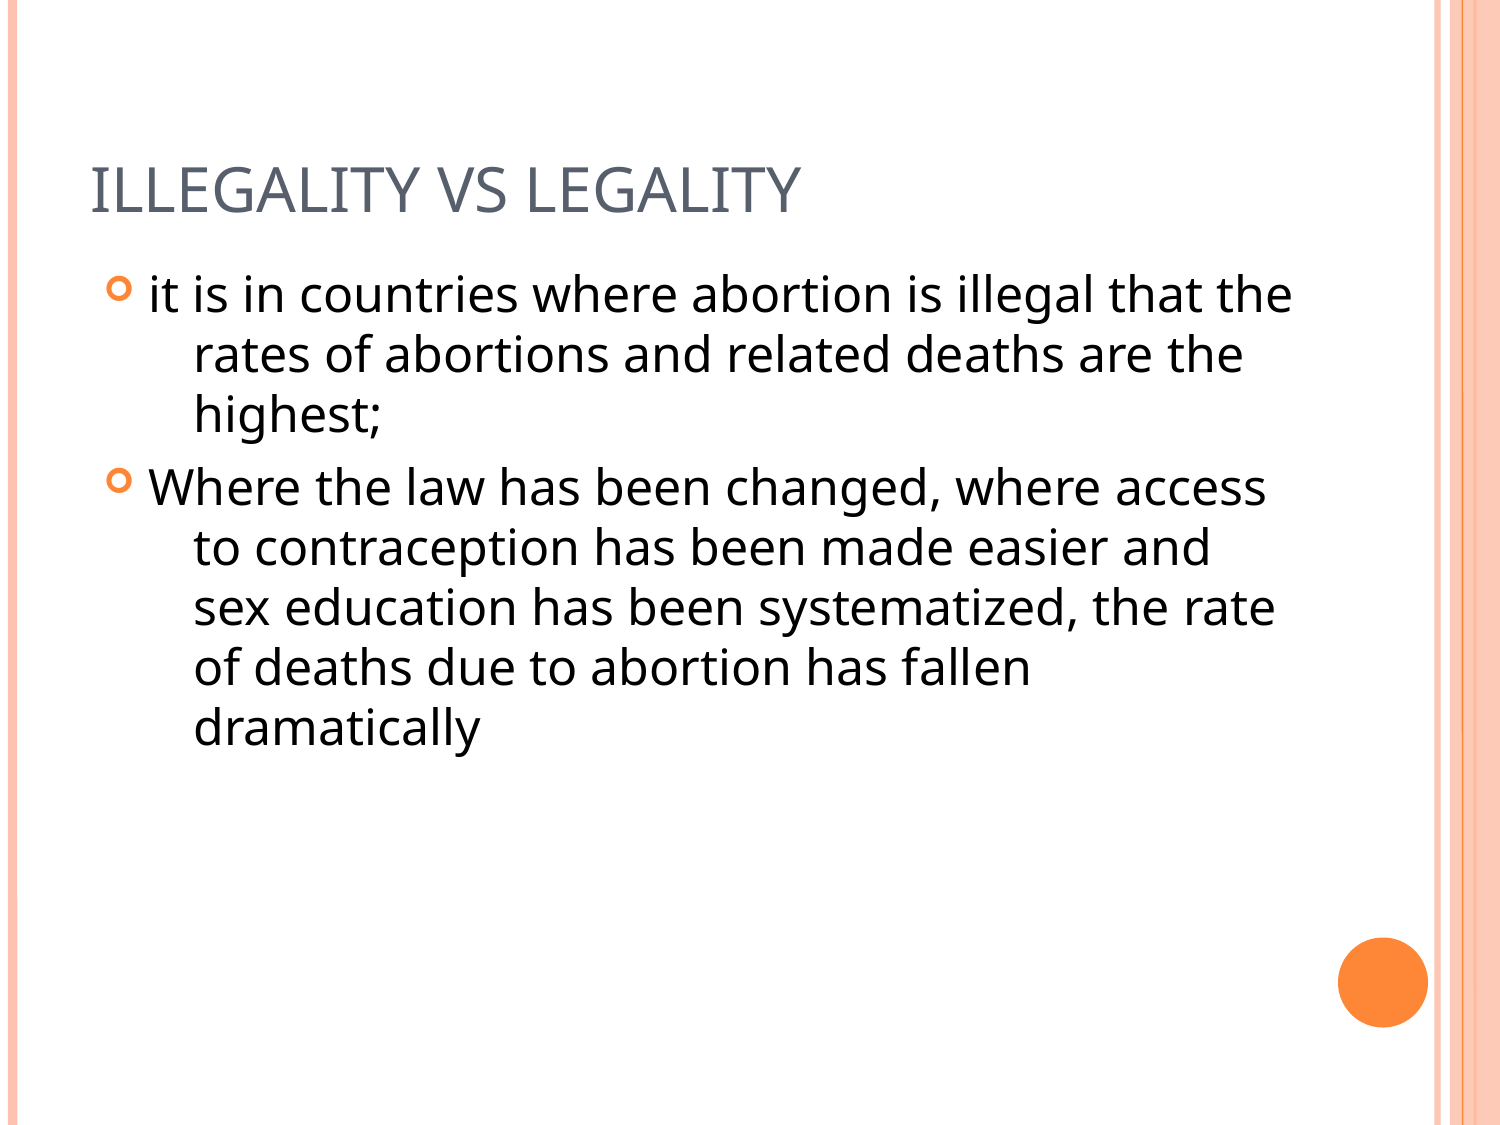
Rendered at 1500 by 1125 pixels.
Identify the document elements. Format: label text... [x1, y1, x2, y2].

title Illegality vs legality [75, 45, 1388, 233]
list it is in countries where abortion is illegal that the rates of abortions and related deaths are the highest; Where the law has been changed, where access to contraception has been made easier and sex education has been systematized, the rate of deaths due to abortion has fallen dramatically [88, 255, 1314, 1055]
